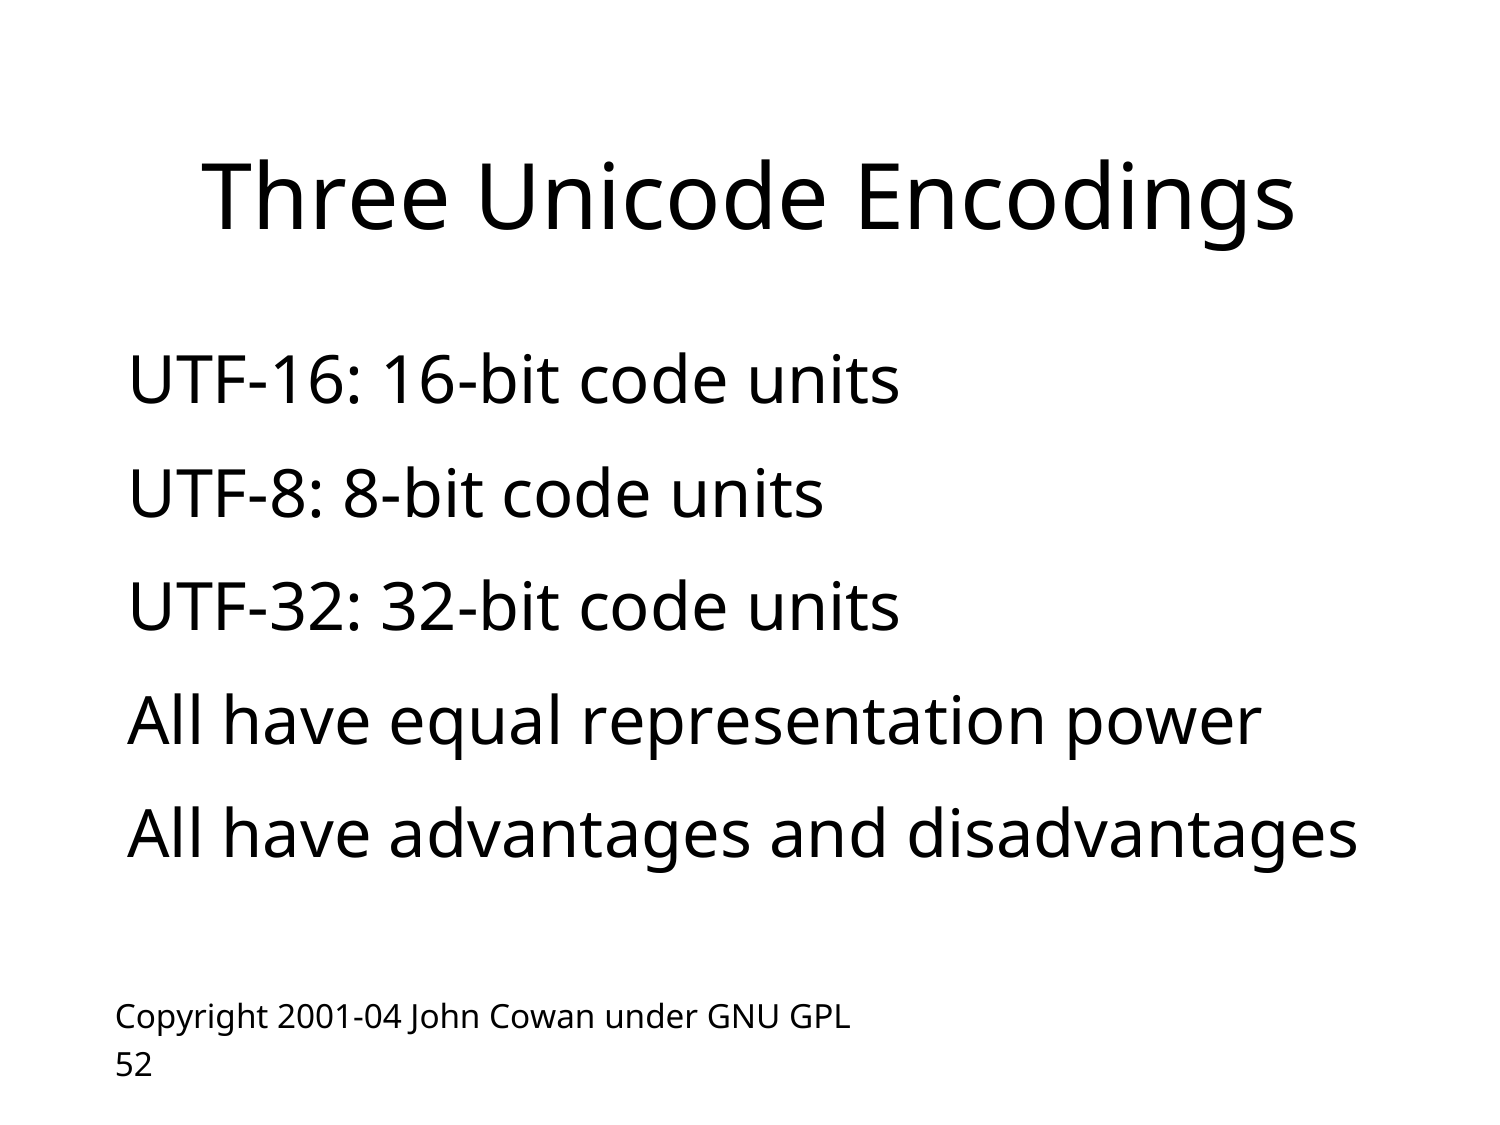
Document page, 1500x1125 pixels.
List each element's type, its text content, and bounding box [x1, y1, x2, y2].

title Three Unicode Encodings [112, 99, 1388, 288]
list UTF-16: 16-bit code units UTF-8: 8-bit code units UTF-32: 32-bit code units All have equal representation power All have advantages and disadvantages [112, 324, 1388, 1000]
